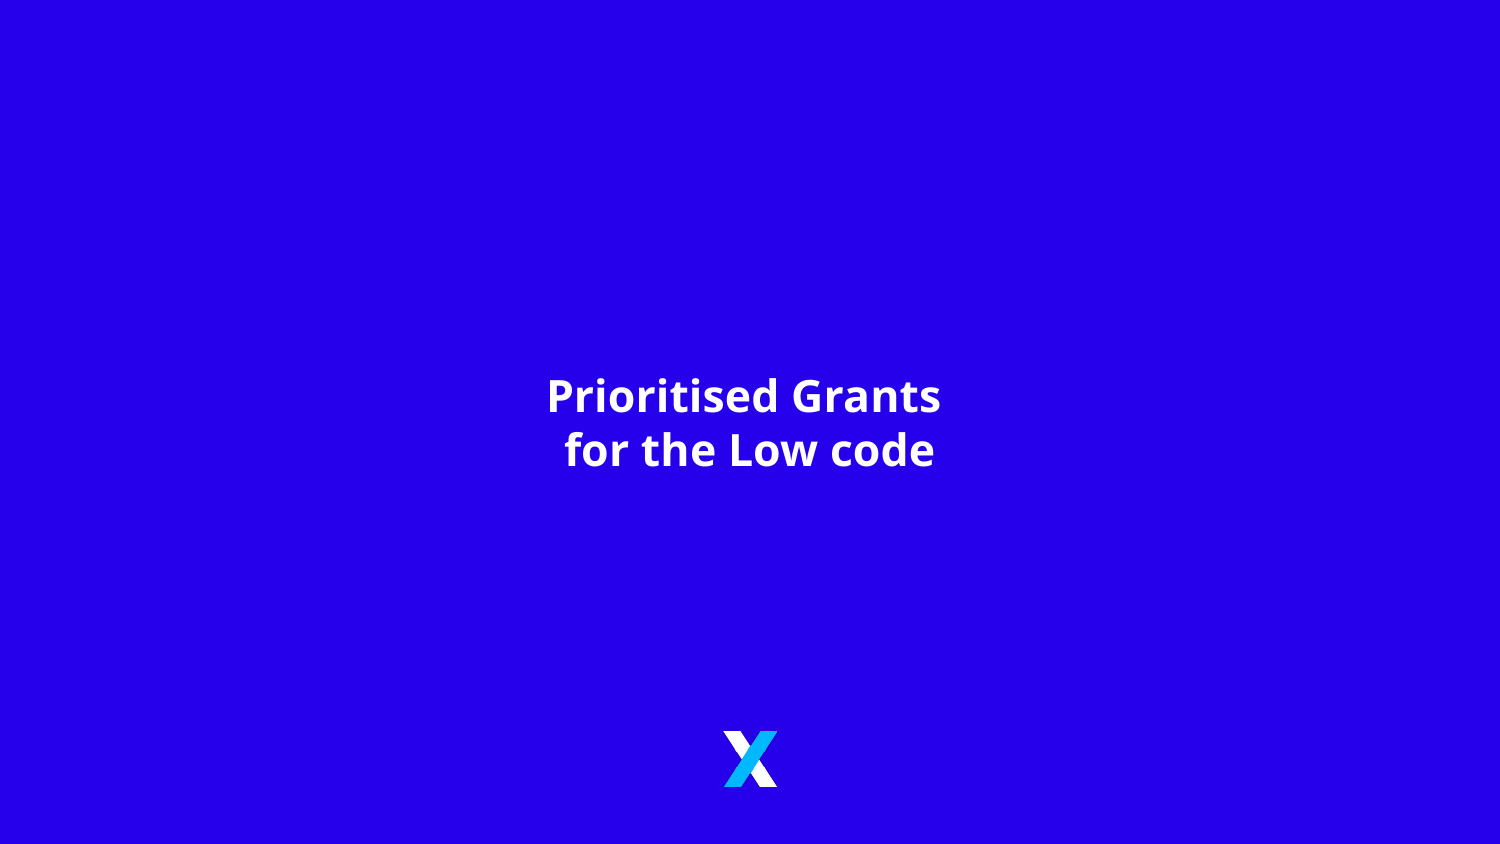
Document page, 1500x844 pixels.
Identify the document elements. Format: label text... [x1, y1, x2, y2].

picture [722, 731, 759, 787]
picture [743, 733, 778, 787]
title Prioritised Grants for the Low code [138, 352, 1362, 491]
